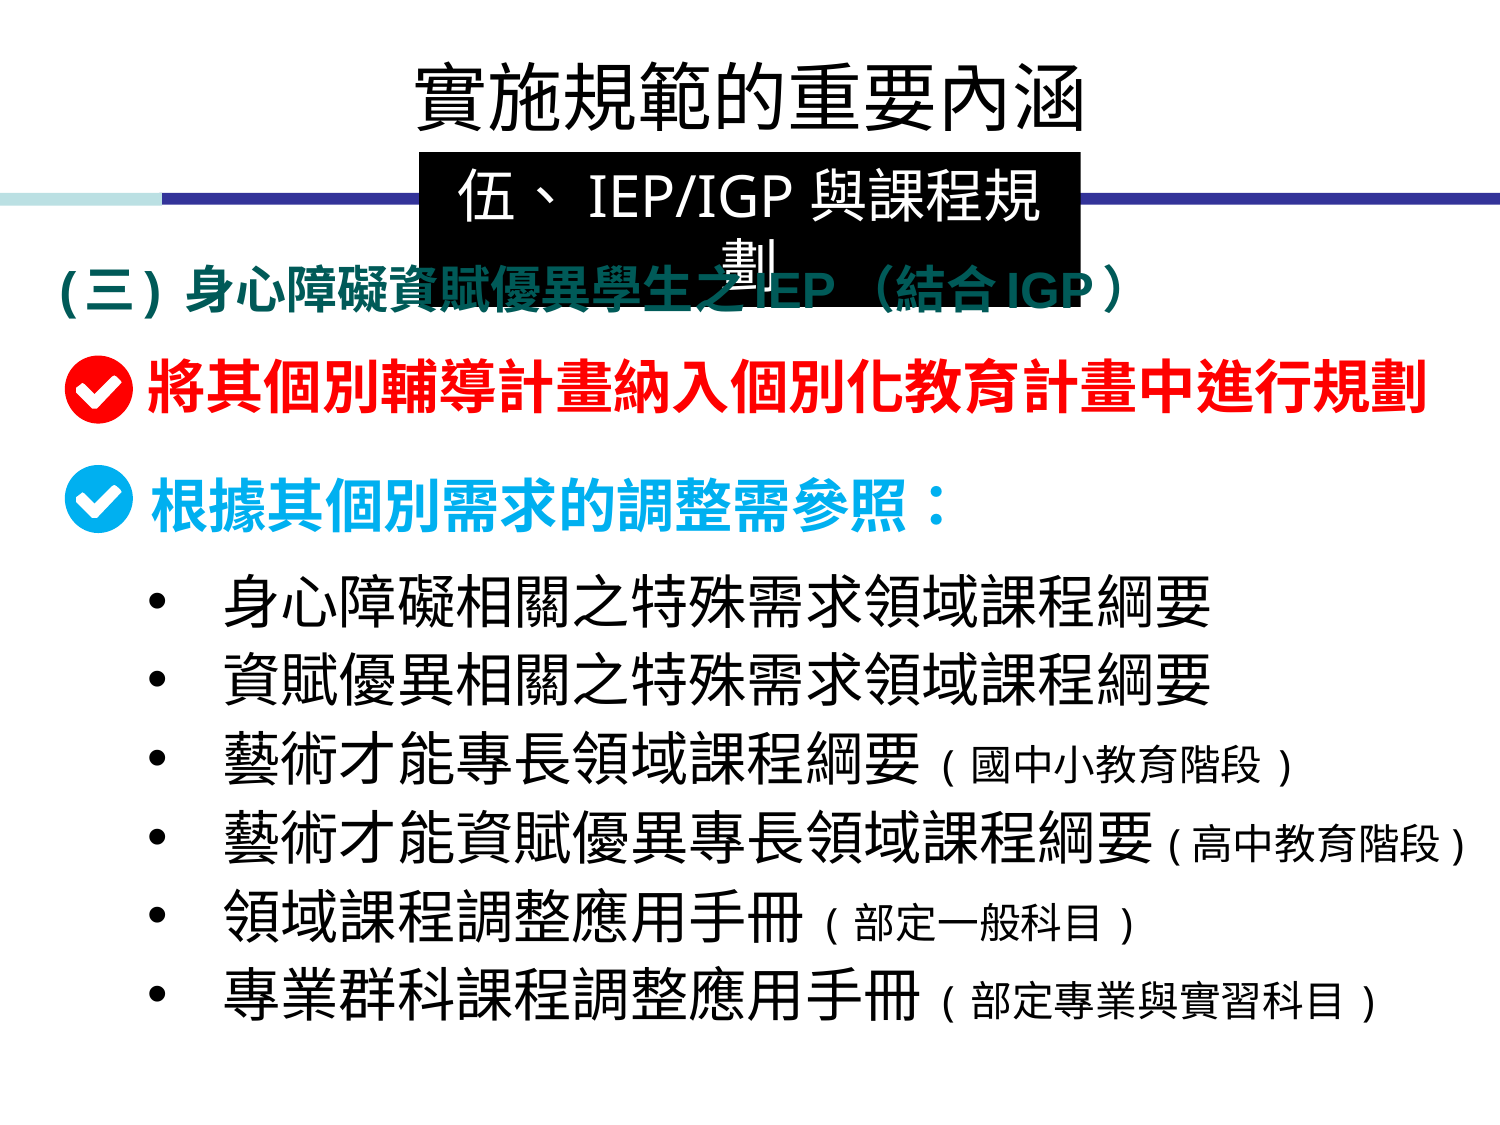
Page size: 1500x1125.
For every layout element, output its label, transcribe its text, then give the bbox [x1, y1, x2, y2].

text_box [64, 464, 133, 534]
text_box [64, 355, 133, 424]
text_box 將其個別輔導計畫納入個別化教育計畫中進行規劃 身心障礙相關之特殊需求領域課程綱要 資賦優異相關之特殊需求領域課程綱要 藝術才能專長領域課程綱要(國中小教育階段) 藝術才能資賦優異專長領域課程綱要(高中教育階段) 領域課程調整應用手冊(部定一般科目) 專業群科課程調整應用手冊(部定專業與實習科目) [147, 349, 1498, 1098]
text_box (三) 身心障礙資賦優異學生之IEP（結合IGP） [44, 248, 1495, 327]
text_box 伍、IEP/IGP與課程規劃 [419, 152, 1081, 248]
text_box [1081, 192, 1500, 205]
text_box 根據其個別需求的調整需參照： [150, 469, 1477, 610]
text_box 實施規範的重要內涵 [0, 42, 1500, 148]
text_box [0, 192, 419, 206]
